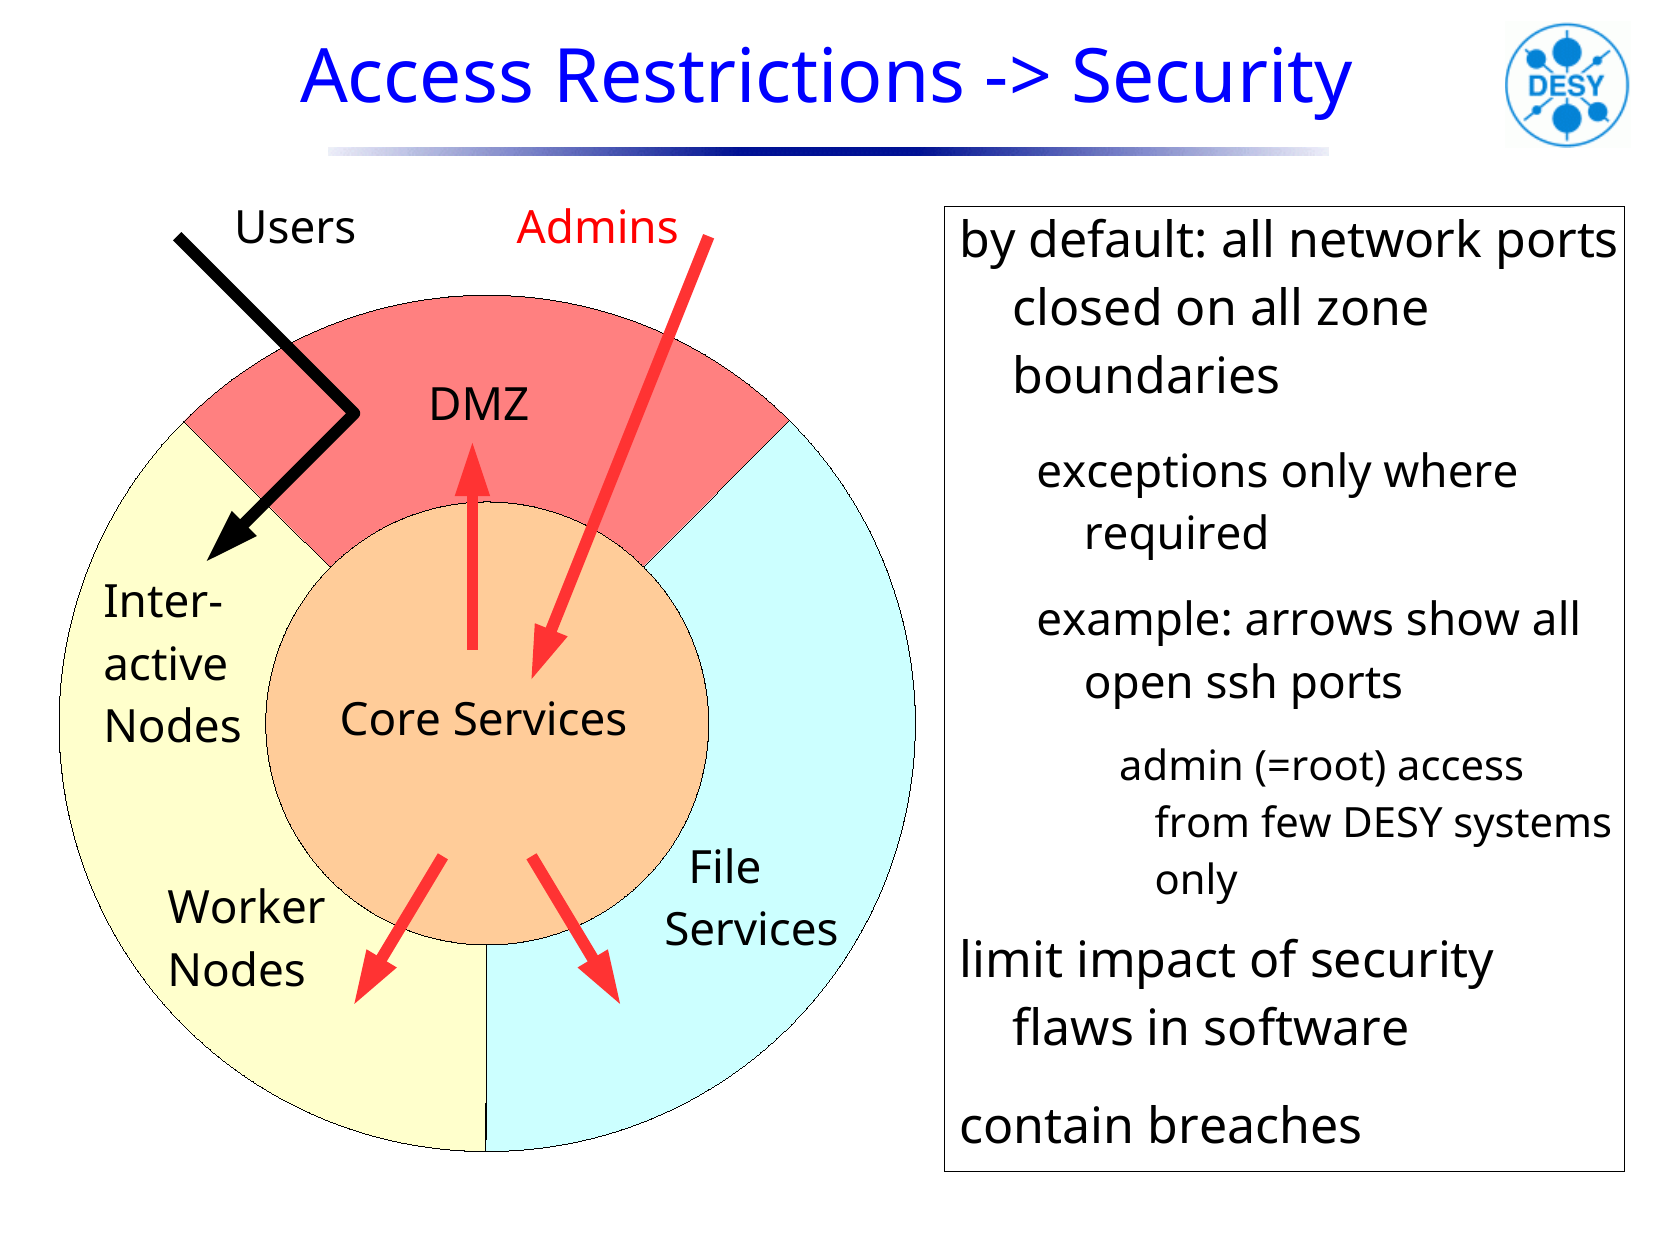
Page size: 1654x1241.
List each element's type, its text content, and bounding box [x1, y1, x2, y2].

text_box Core Services [324, 679, 652, 758]
picture [1506, 21, 1631, 148]
picture [328, 148, 1329, 156]
text_box DMZ [413, 364, 549, 443]
text_box File Services [649, 826, 881, 1033]
text_box Admins [501, 187, 687, 266]
list by default: all network ports closed on all zone boundaries exceptions only where required example: arrows show all open ssh ports admin (=root) access from few DESY systems only limit impact of security flaws in software contain breaches [944, 206, 1625, 1172]
text_box [59, 295, 916, 1152]
text_box [91, 348, 345, 561]
text_box Users [219, 187, 375, 266]
text_box Inter- active Nodes [88, 561, 320, 768]
title Access Restrictions -> Security [147, 0, 1506, 148]
text_box Worker Nodes [152, 867, 384, 1034]
